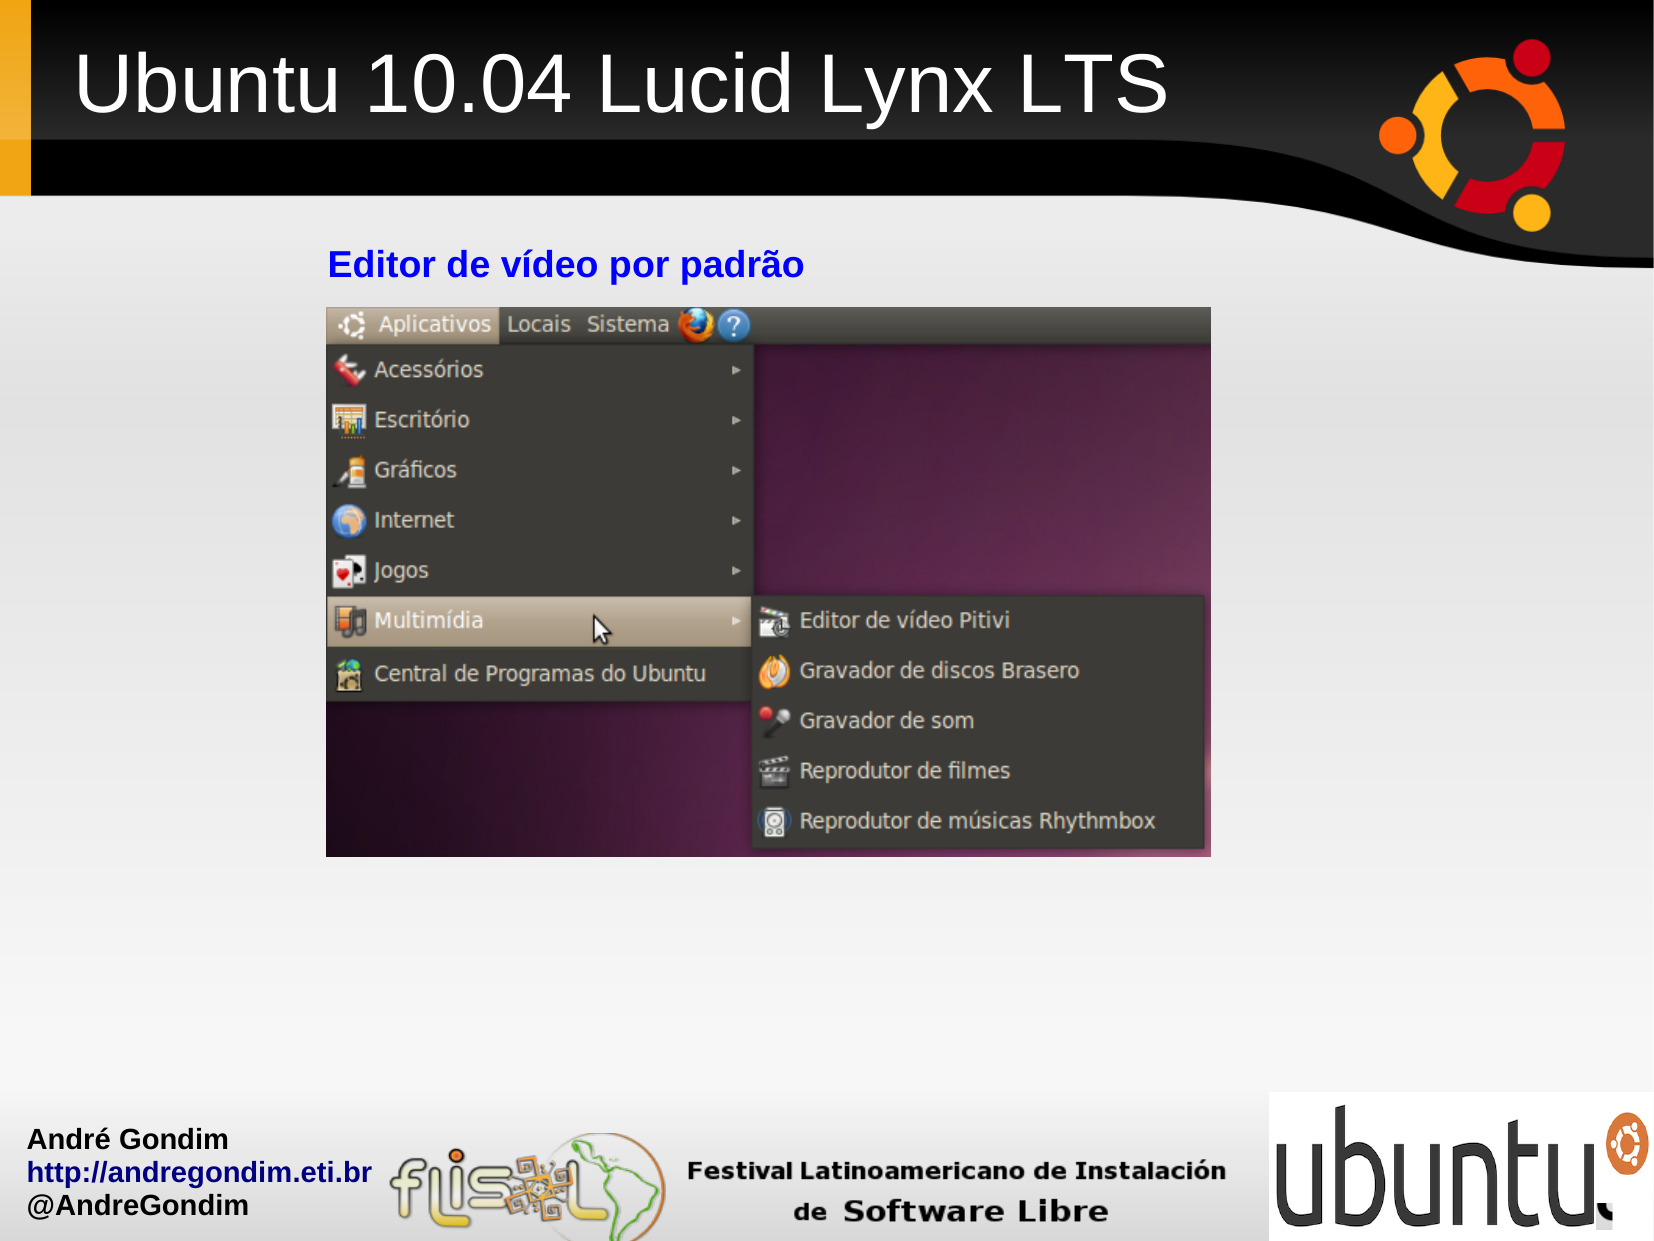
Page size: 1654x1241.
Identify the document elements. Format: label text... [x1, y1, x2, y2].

text_box Editor de vídeo por padrão [312, 236, 821, 294]
picture [0, 0, 1654, 1241]
